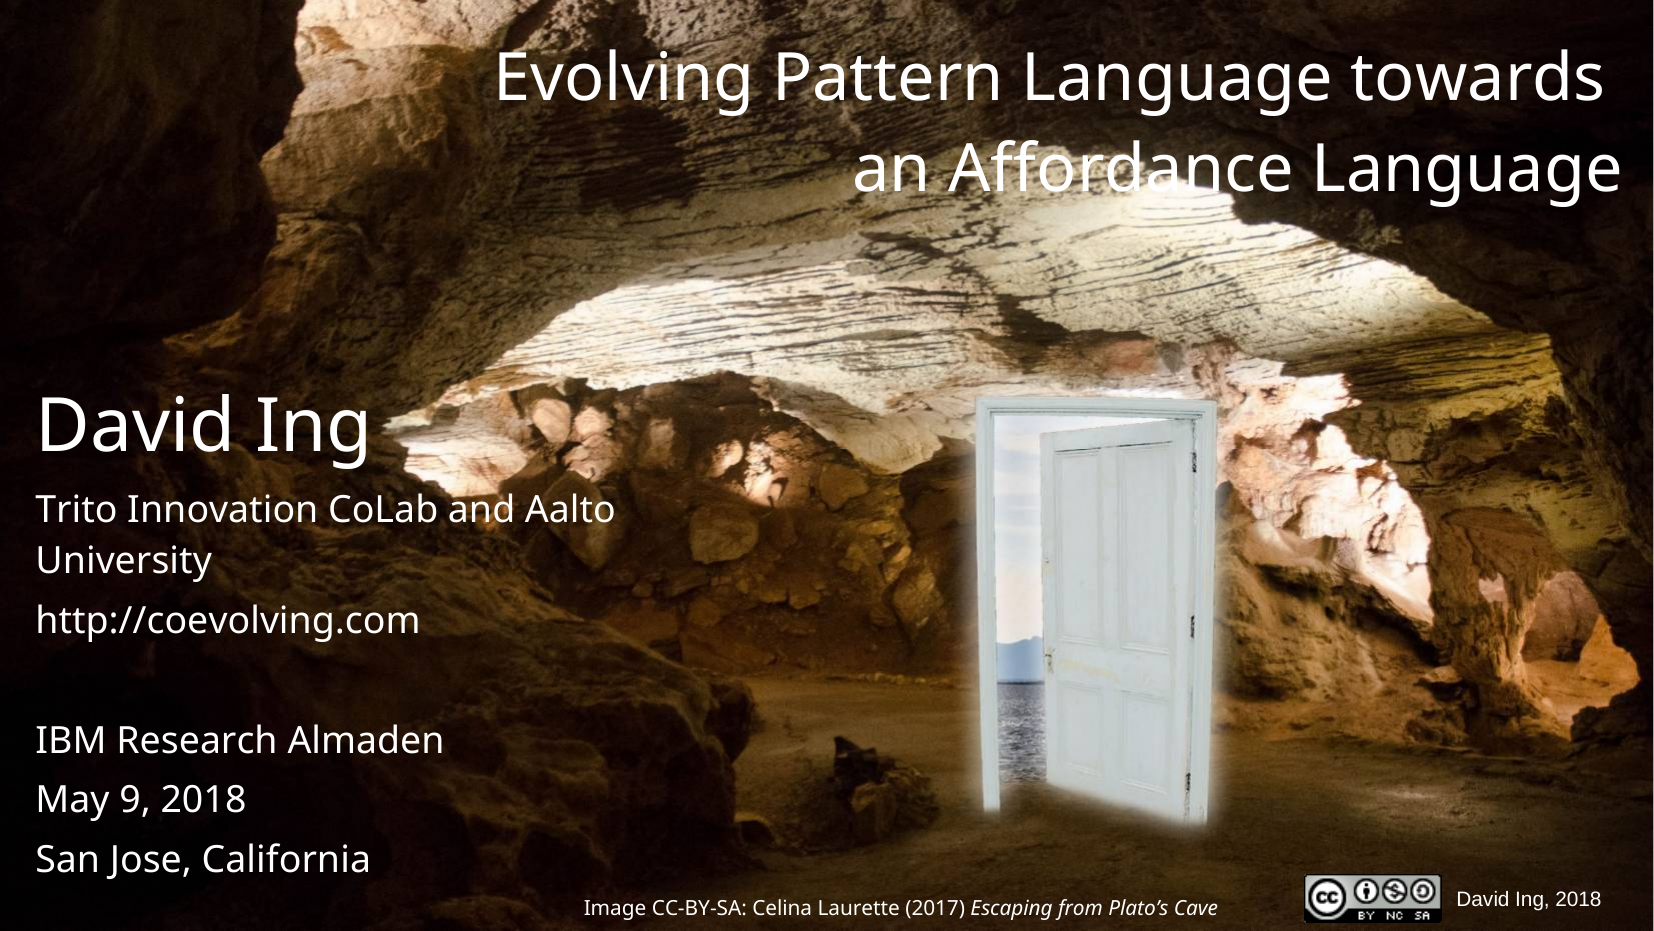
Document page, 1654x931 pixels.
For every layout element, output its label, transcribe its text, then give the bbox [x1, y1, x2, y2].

title Evolving Pattern Language towards an Affordance Language [471, 29, 1625, 282]
text_box Image CC-BY-SA: Celina Laurette (2017) Escaping from Plato’s Cave [568, 885, 1292, 930]
text_box David Ing, 2018 [1442, 880, 1617, 920]
list David Ing Trito Innovation CoLab and Aalto University http://coevolving.com IBM Research Almaden May 9, 2018 San Jose, California [17, 417, 790, 884]
picture [0, 0, 1654, 931]
